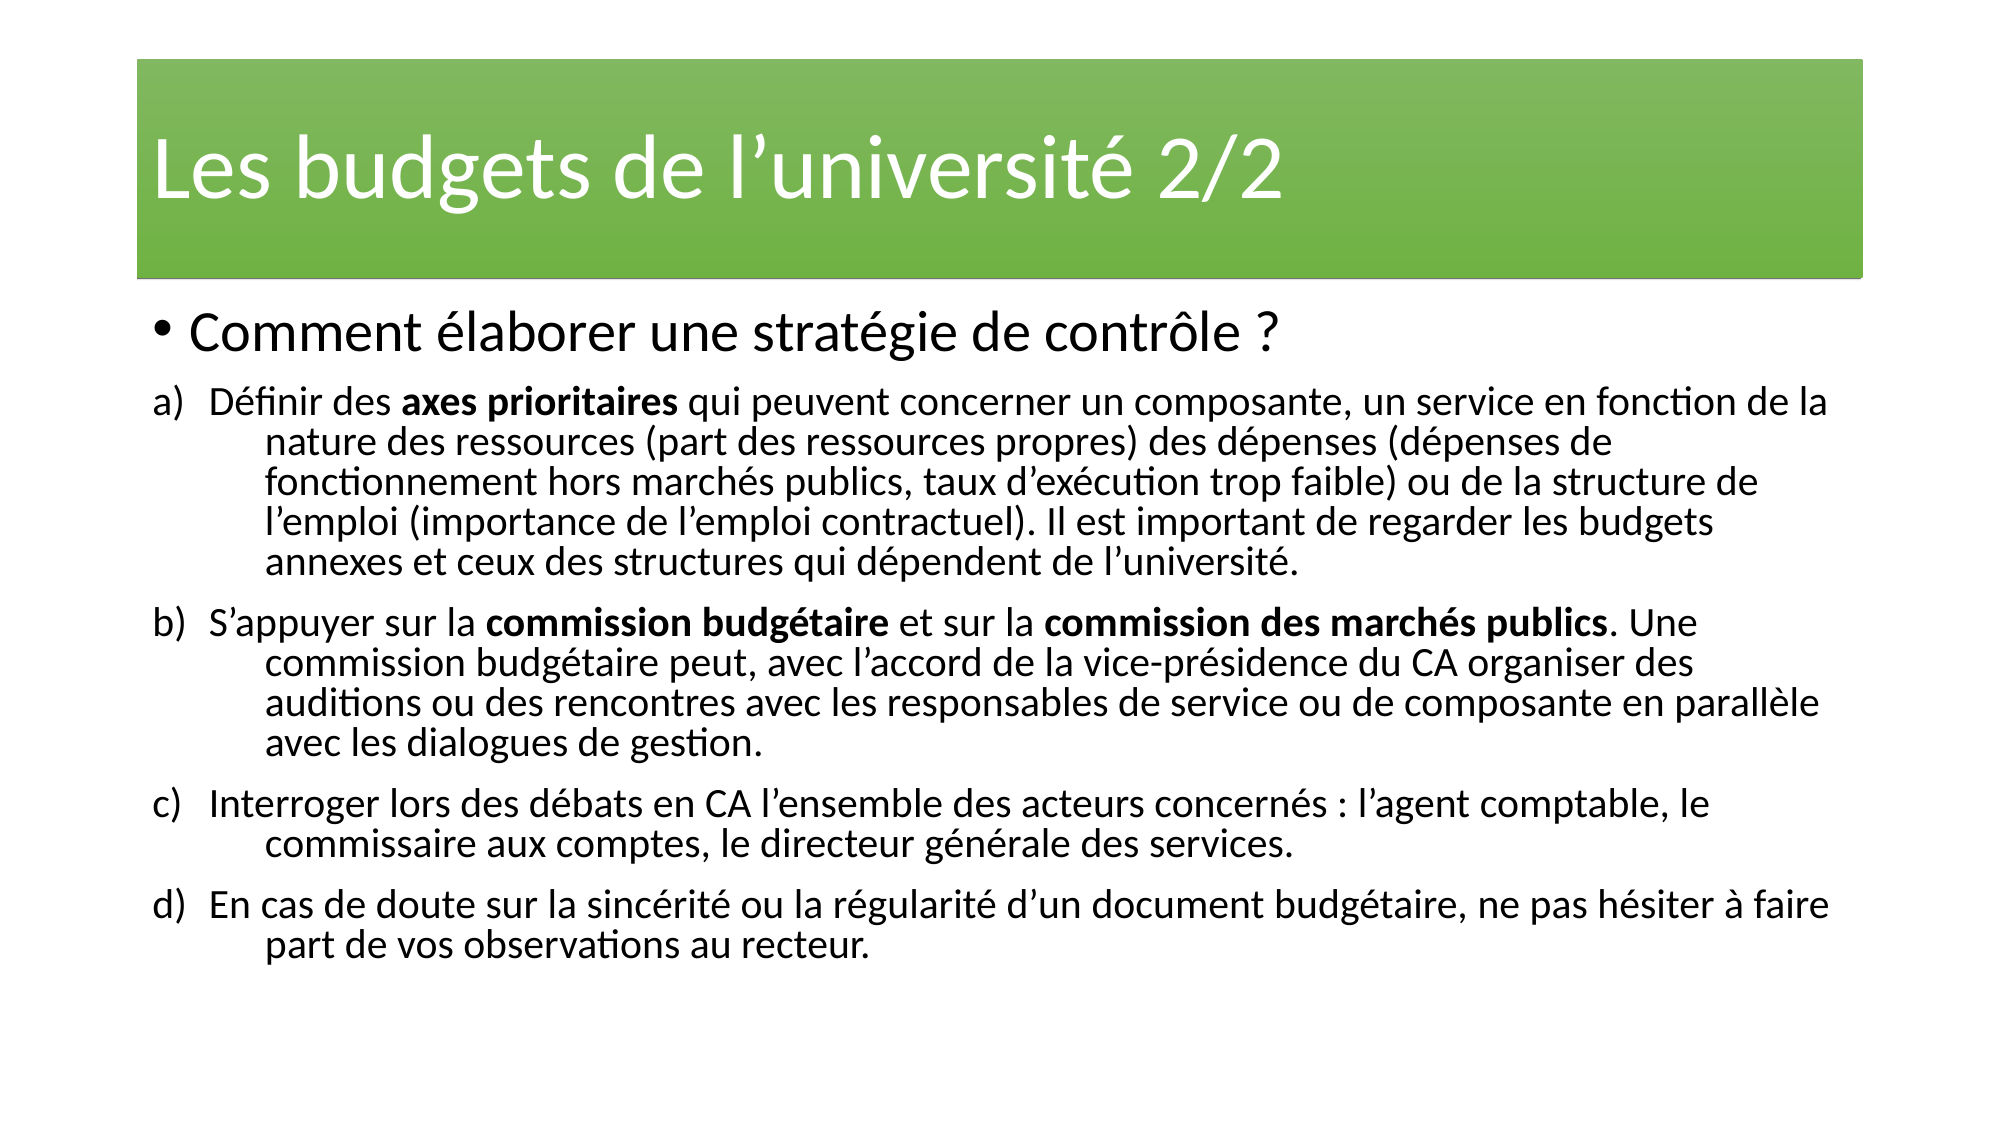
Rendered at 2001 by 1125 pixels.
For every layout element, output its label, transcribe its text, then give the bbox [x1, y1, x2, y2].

title Les budgets de l’université 2/2 [137, 59, 1863, 278]
list Comment élaborer une stratégie de contrôle ? Définir des axes prioritaires qui peuvent concerner un composante, un service en fonction de la nature des ressources (part des ressources propres) des dépenses (dépenses de fonctionnement hors marchés publics, taux d’exécution trop faible) ou de la structure de l’emploi (importance de l’emploi contractuel). Il est important de regarder les budgets annexes et ceux des structures qui dépendent de l’université. S’appuyer sur la commission budgétaire et sur la commission des marchés publics. Une commission budgétaire peut, avec l’accord de la vice-présidence du CA organiser des auditions ou des rencontres avec les responsables de service ou de composante en parallèle avec les dialogues de gestion. Interroger lors des débats en CA l’ensemble des acteurs concernés : l’agent comptable, le commissaire aux comptes, le directeur générale des services. En cas de doute sur la sincérité ou la régularité d’un document budgétaire, ne pas hésiter à faire part de vos observations au recteur. [137, 299, 1863, 1014]
